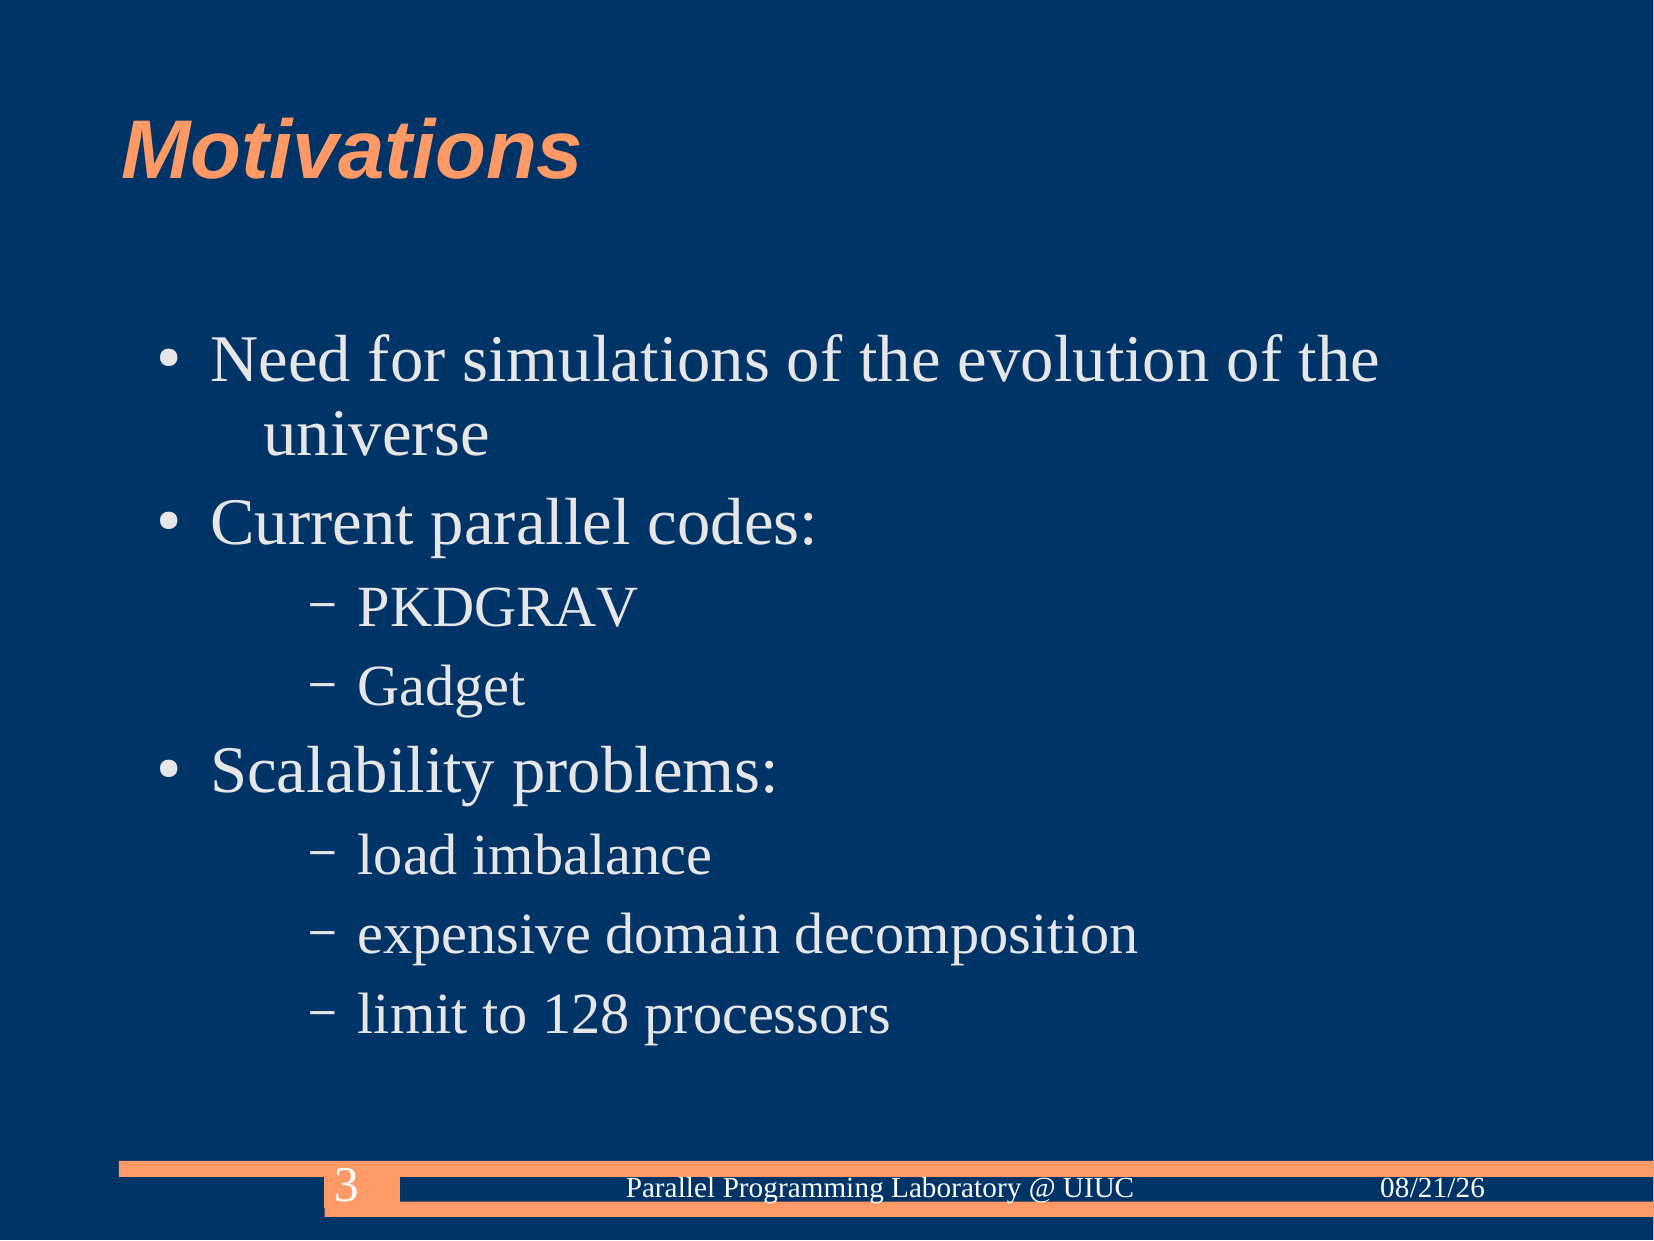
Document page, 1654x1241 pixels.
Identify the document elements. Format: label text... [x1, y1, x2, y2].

title Motivations [121, 46, 1534, 254]
list Need for simulations of the evolution of the universe Current parallel codes: PKDGRAV Gadget Scalability problems: load imbalance expensive domain decomposition limit to 128 processors [121, 322, 1561, 1133]
